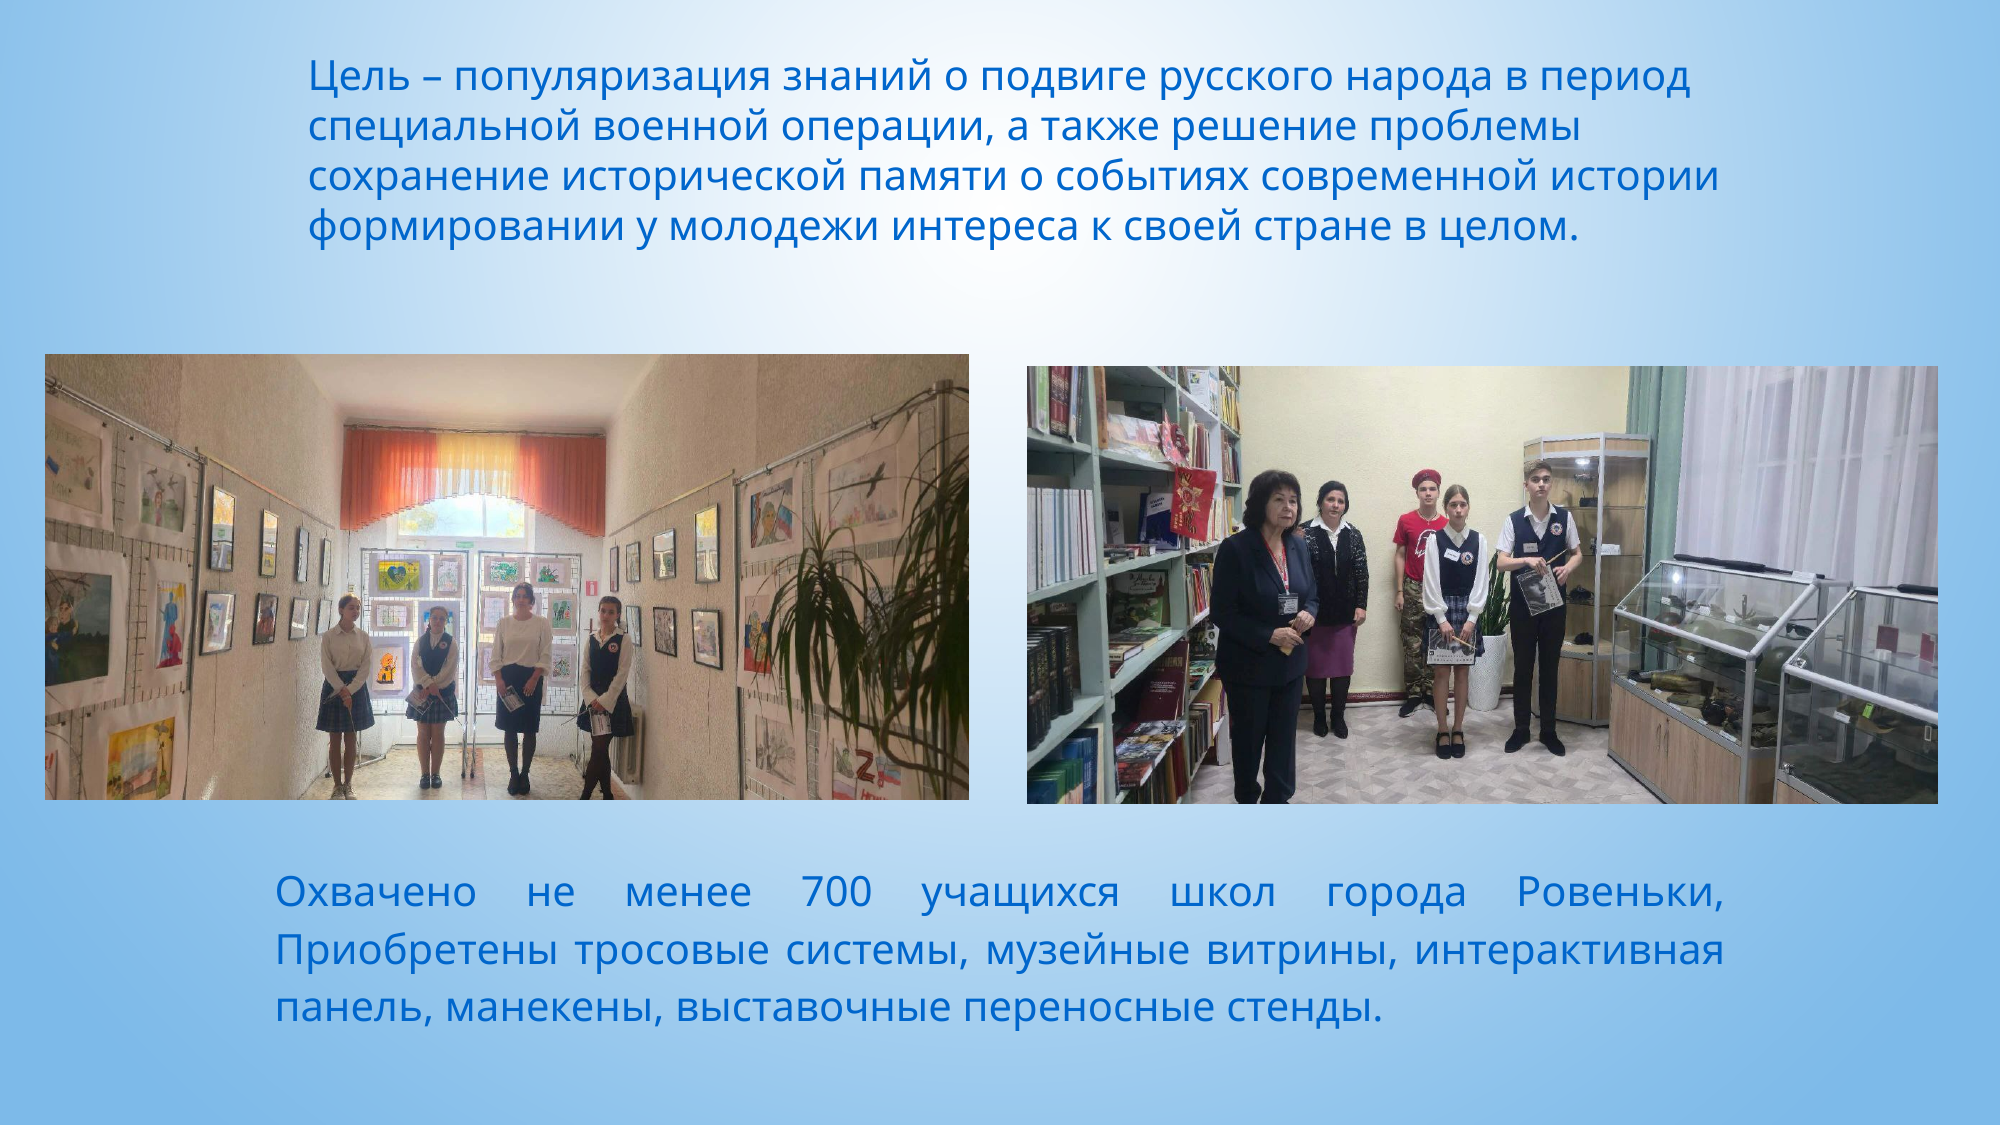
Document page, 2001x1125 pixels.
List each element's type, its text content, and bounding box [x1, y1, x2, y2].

picture [0, 0, 2000, 1125]
text_box Охвачено не менее 700 учащихся школ города Ровеньки, Приобретены тросовые системы, музейные витрины, интерактивная панель, манекены, выставочные переносные стенды. [259, 850, 1741, 1038]
text_box Цель – популяризация знаний о подвиге русского народа в период специальной военной операции, а также решение проблемы сохранение исторической памяти о событиях современной истории формировании у молодежи интереса к своей стране в целом. [292, 41, 1836, 257]
